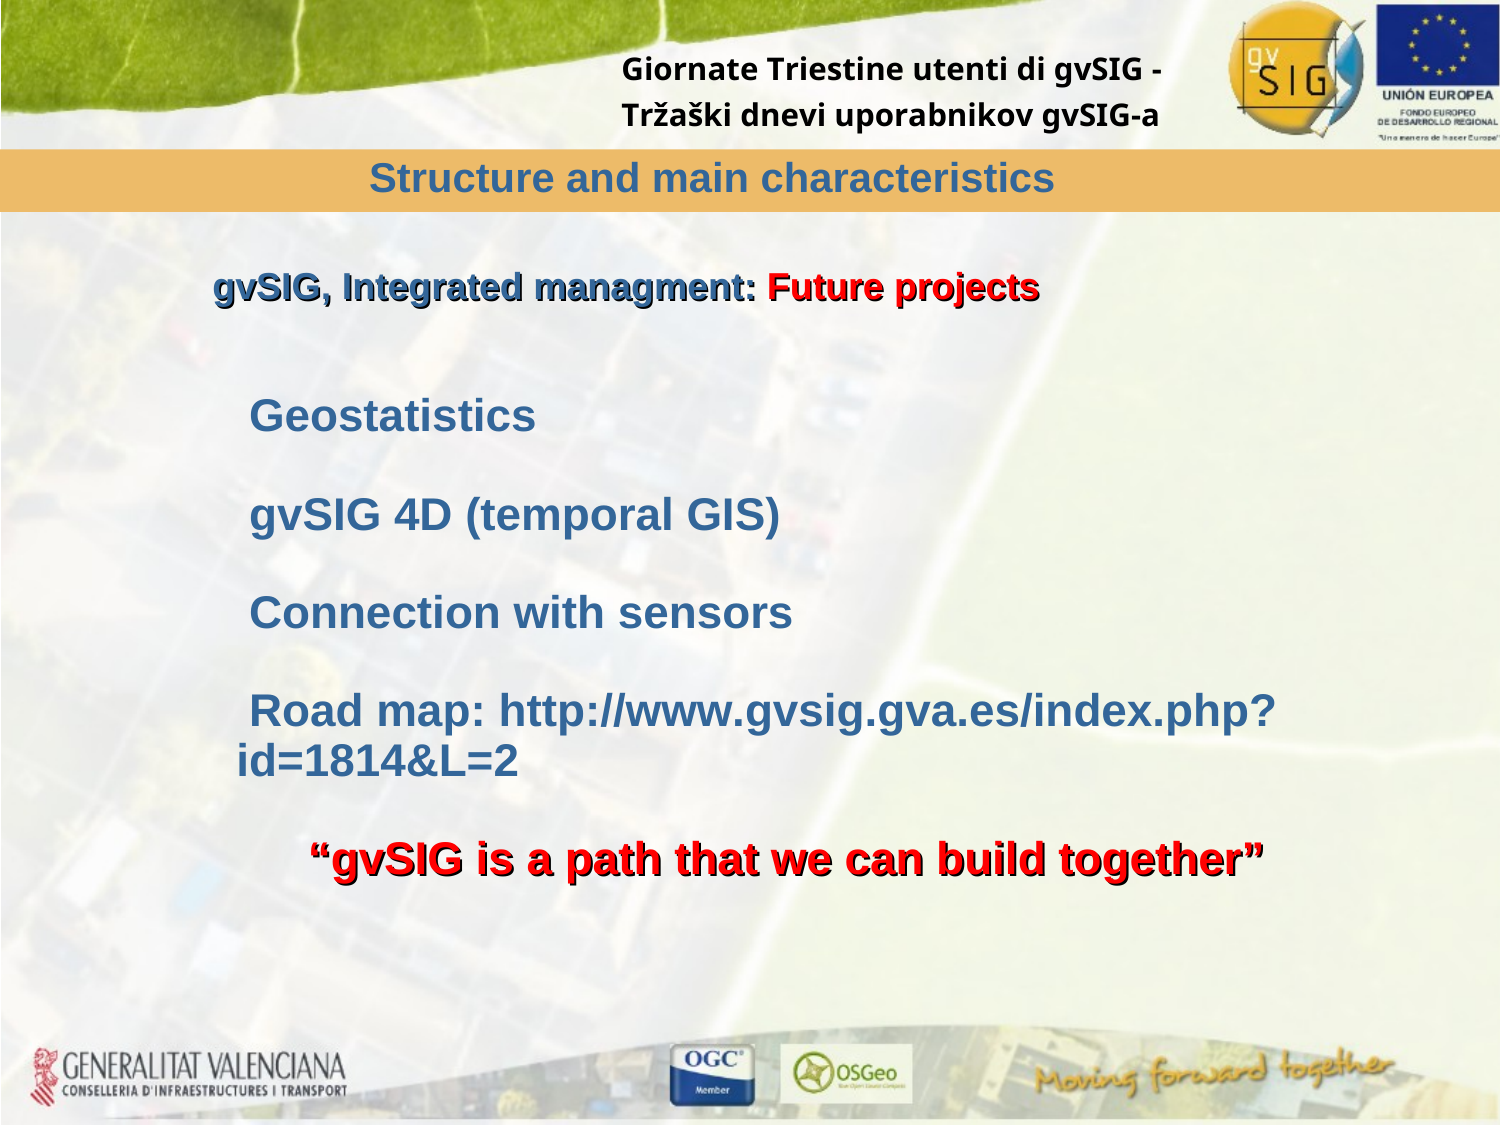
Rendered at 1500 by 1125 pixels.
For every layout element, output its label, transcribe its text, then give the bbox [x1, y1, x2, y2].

text_box gvSIG, Integrated managment: Future projects [197, 260, 1500, 324]
text_box Geostatistics gvSIG 4D (temporal GIS) Connection with sensors Road map: http://www.gvsig.gva.es/index.php?id=1814&L=2 “gvSIG is a path that we can build together” [221, 333, 1352, 1004]
picture [1, 212, 1500, 1125]
picture [1, 0, 1500, 149]
text_box Structure and main characteristics [0, 149, 1426, 219]
